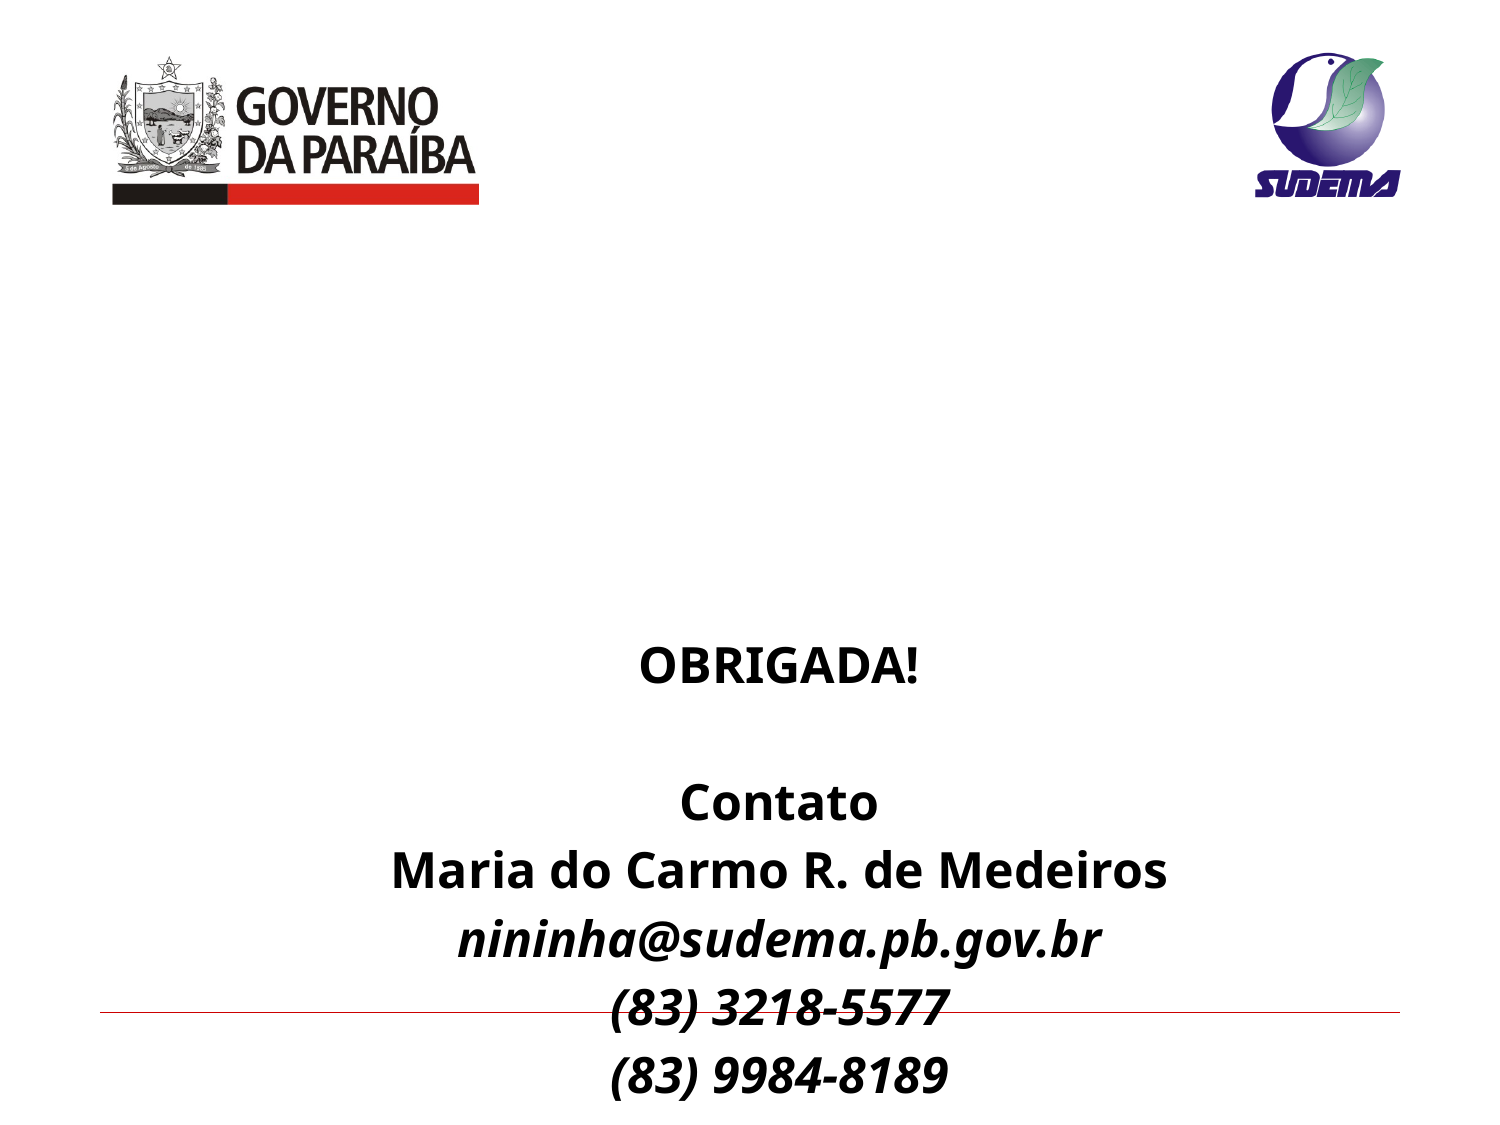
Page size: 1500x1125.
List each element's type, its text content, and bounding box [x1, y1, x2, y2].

title OBRIGADA! Contato Maria do Carmo R. de Medeiros nininha@sudema.pb.gov.br (83) 3218-5577 (83) 9984-8189 [152, 316, 1407, 1125]
picture [112, 56, 479, 205]
picture [1246, 42, 1409, 206]
